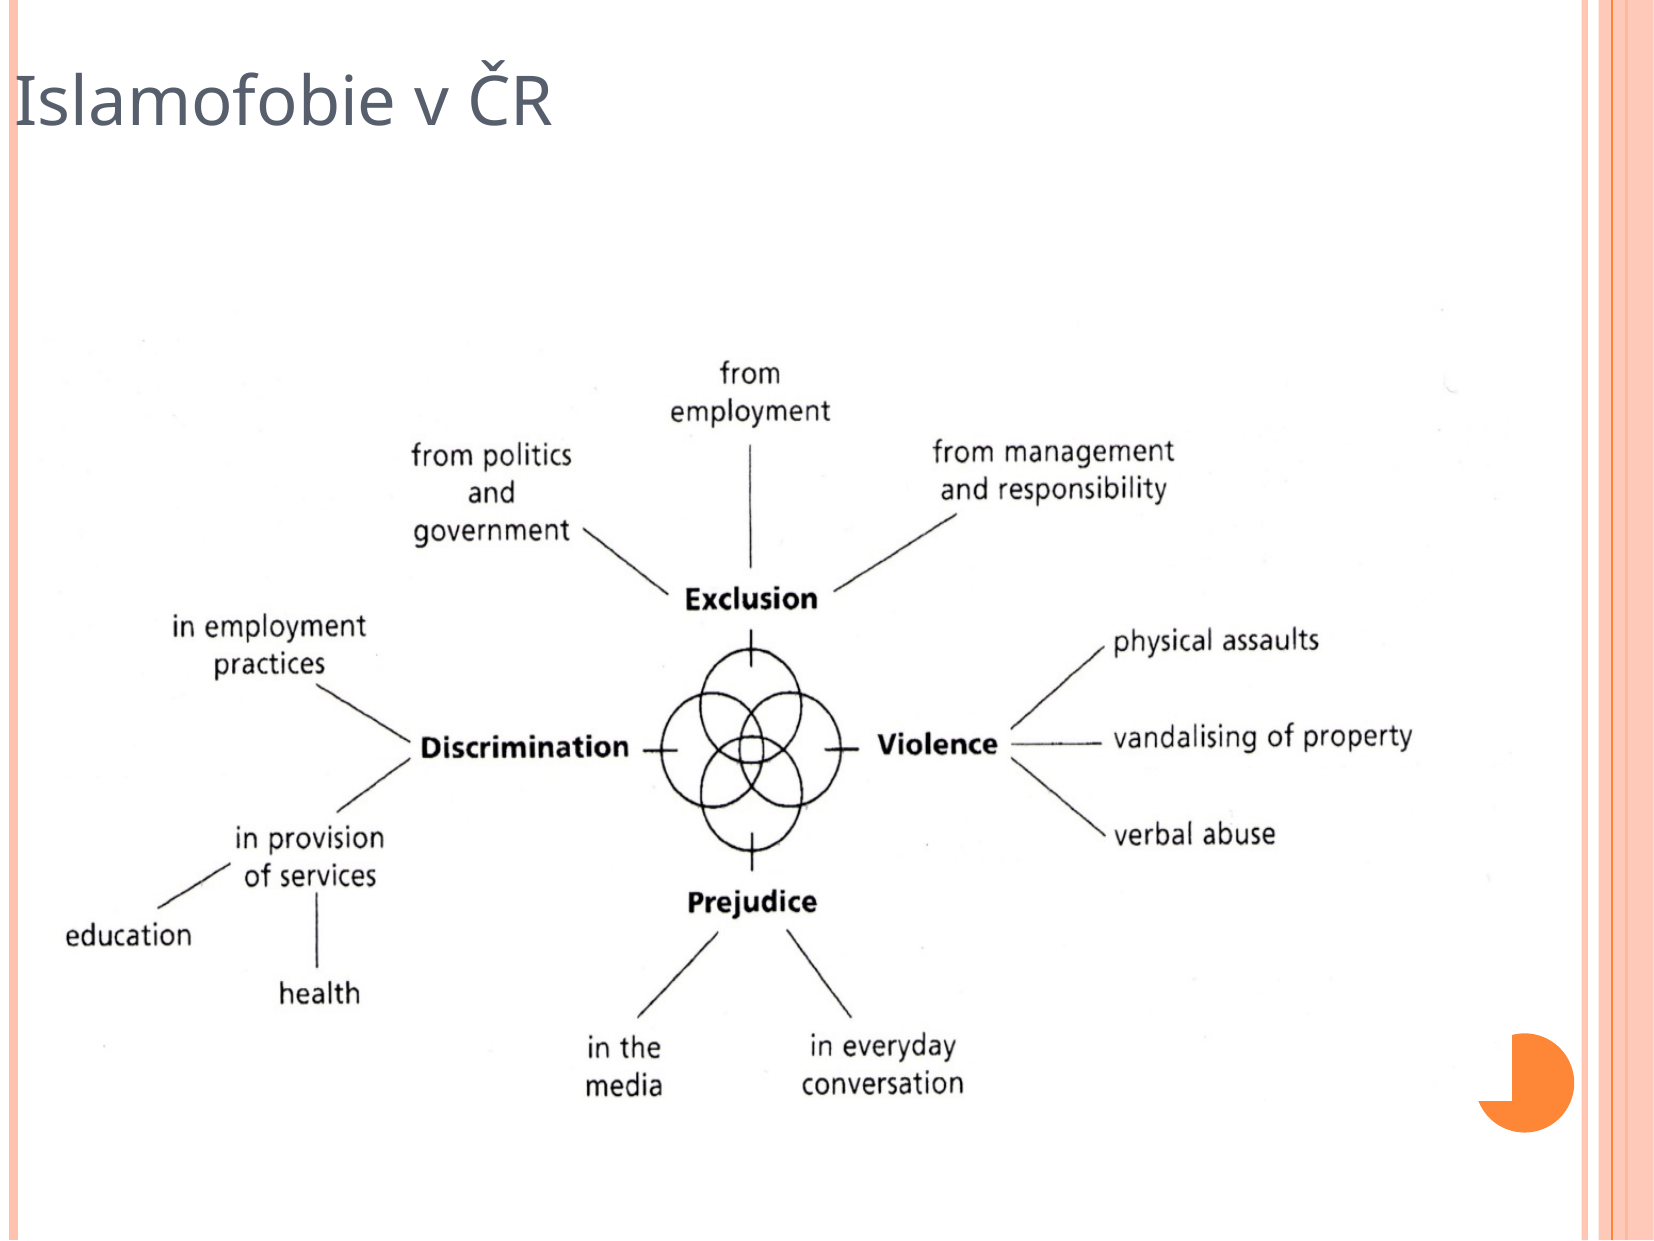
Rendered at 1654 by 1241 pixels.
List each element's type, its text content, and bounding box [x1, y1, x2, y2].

picture [35, 301, 1512, 1101]
title Islamofobie v ČR [0, 49, 1489, 257]
